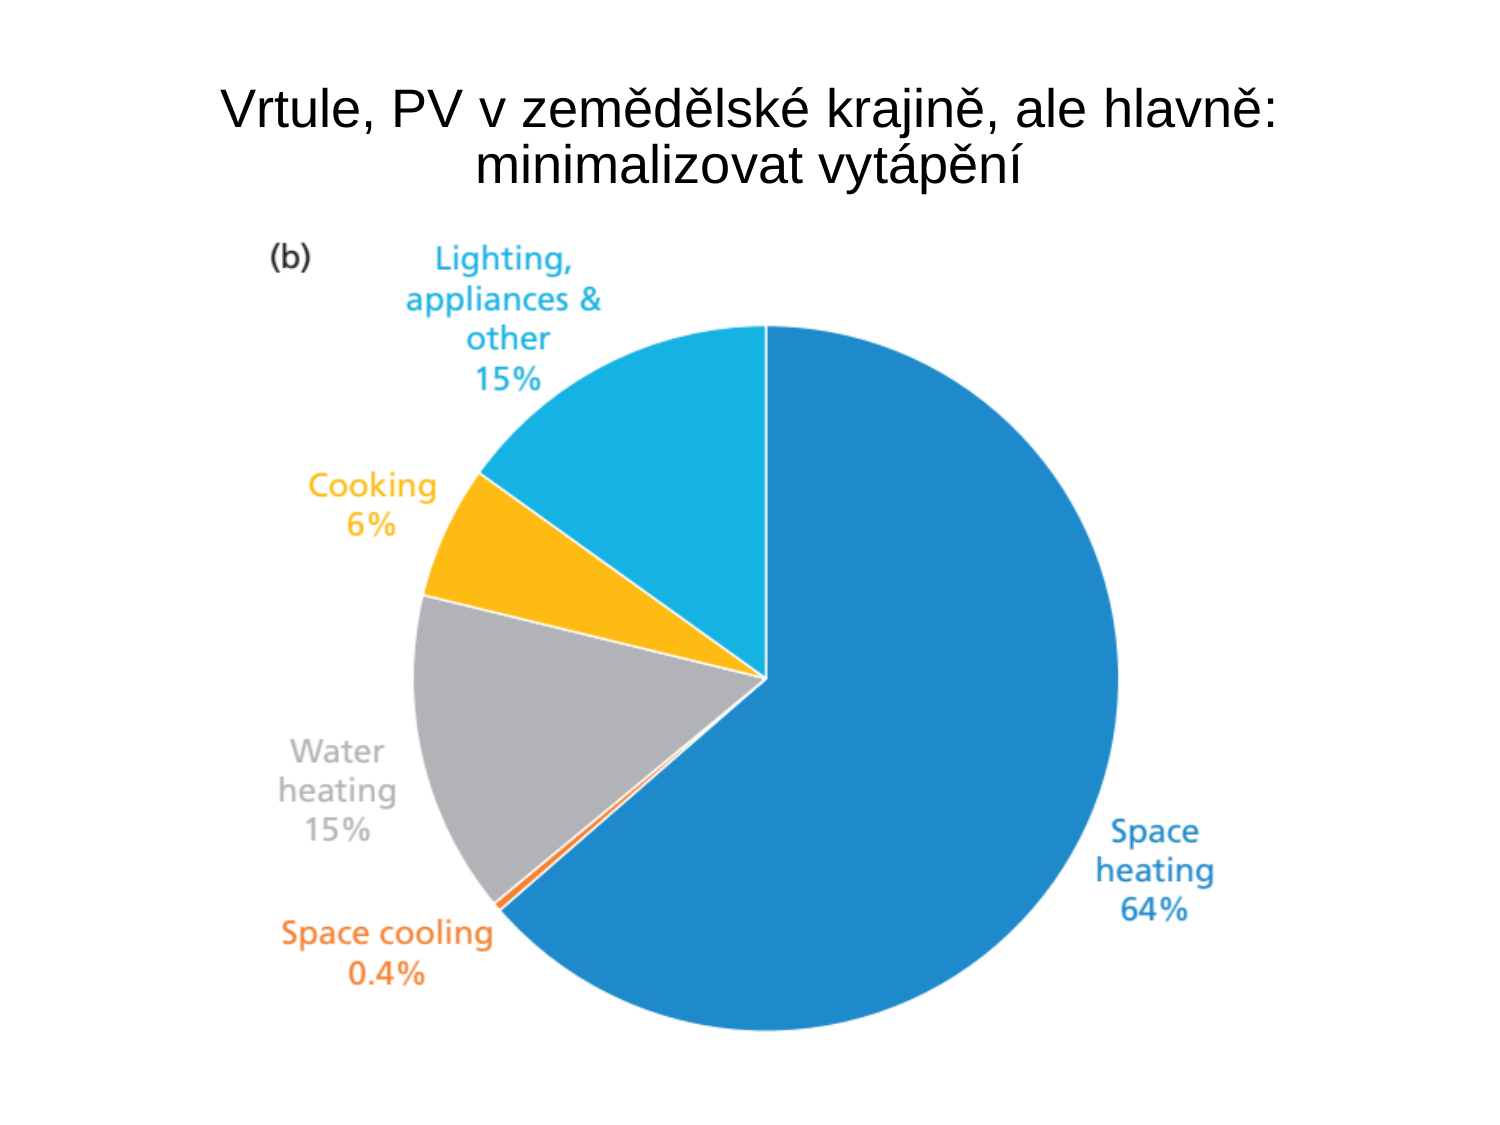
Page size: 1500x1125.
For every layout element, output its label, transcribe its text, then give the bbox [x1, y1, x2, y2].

title Vrtule, PV v zemědělské krajině, ale hlavně: minimalizovat vytápění [75, 21, 1425, 257]
picture [220, 237, 1289, 1060]
